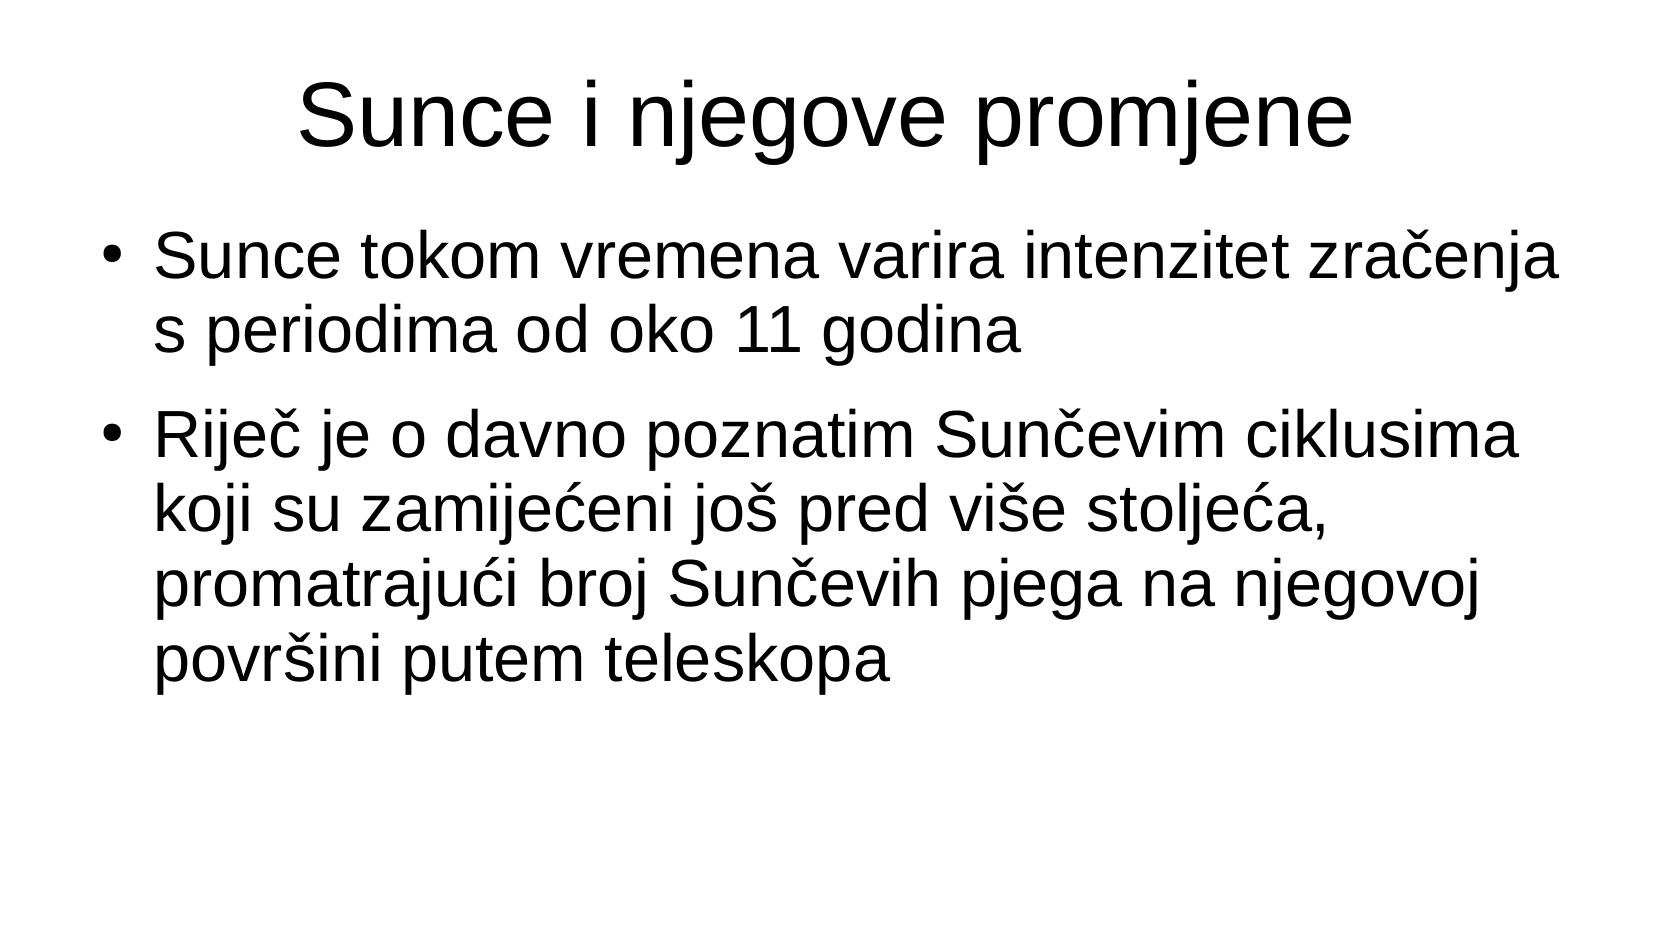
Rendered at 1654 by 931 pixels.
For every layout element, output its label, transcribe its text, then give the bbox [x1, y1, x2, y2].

list Sunce tokom vremena varira intenzitet zračenja s periodima od oko 11 godina Riječ je o davno poznatim Sunčevim ciklusima koji su zamijećeni još pred više stoljeća, promatrajući broj Sunčevih pjega na njegovoj površini putem teleskopa [82, 217, 1571, 758]
title Sunce i njegove promjene [82, 37, 1571, 193]
